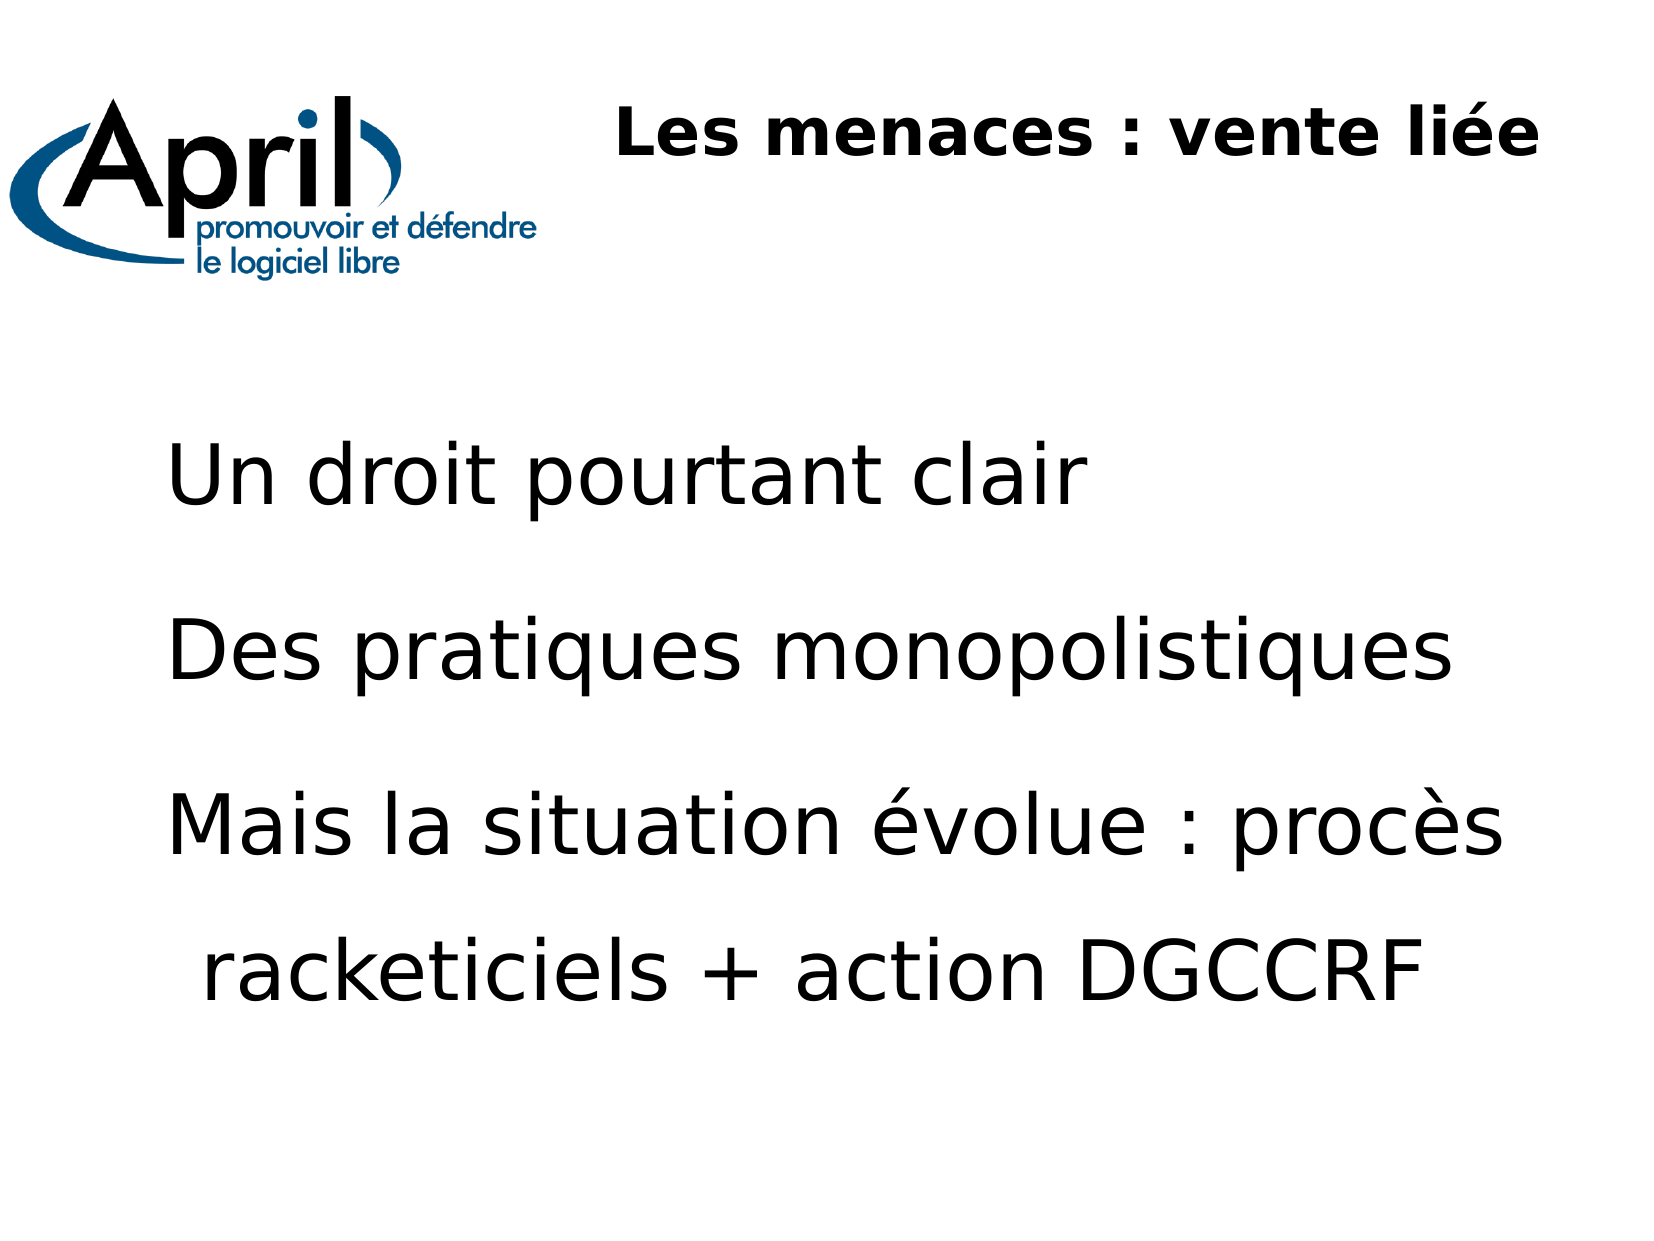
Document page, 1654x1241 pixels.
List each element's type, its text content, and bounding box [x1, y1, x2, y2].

picture [5, 0, 540, 377]
text_box Un droit pourtant clair Des pratiques monopolistiques Mais la situation évolue : procès racketiciels + action DGCCRF [59, 297, 1595, 1102]
title Les menaces : vente liée [531, 56, 1625, 207]
